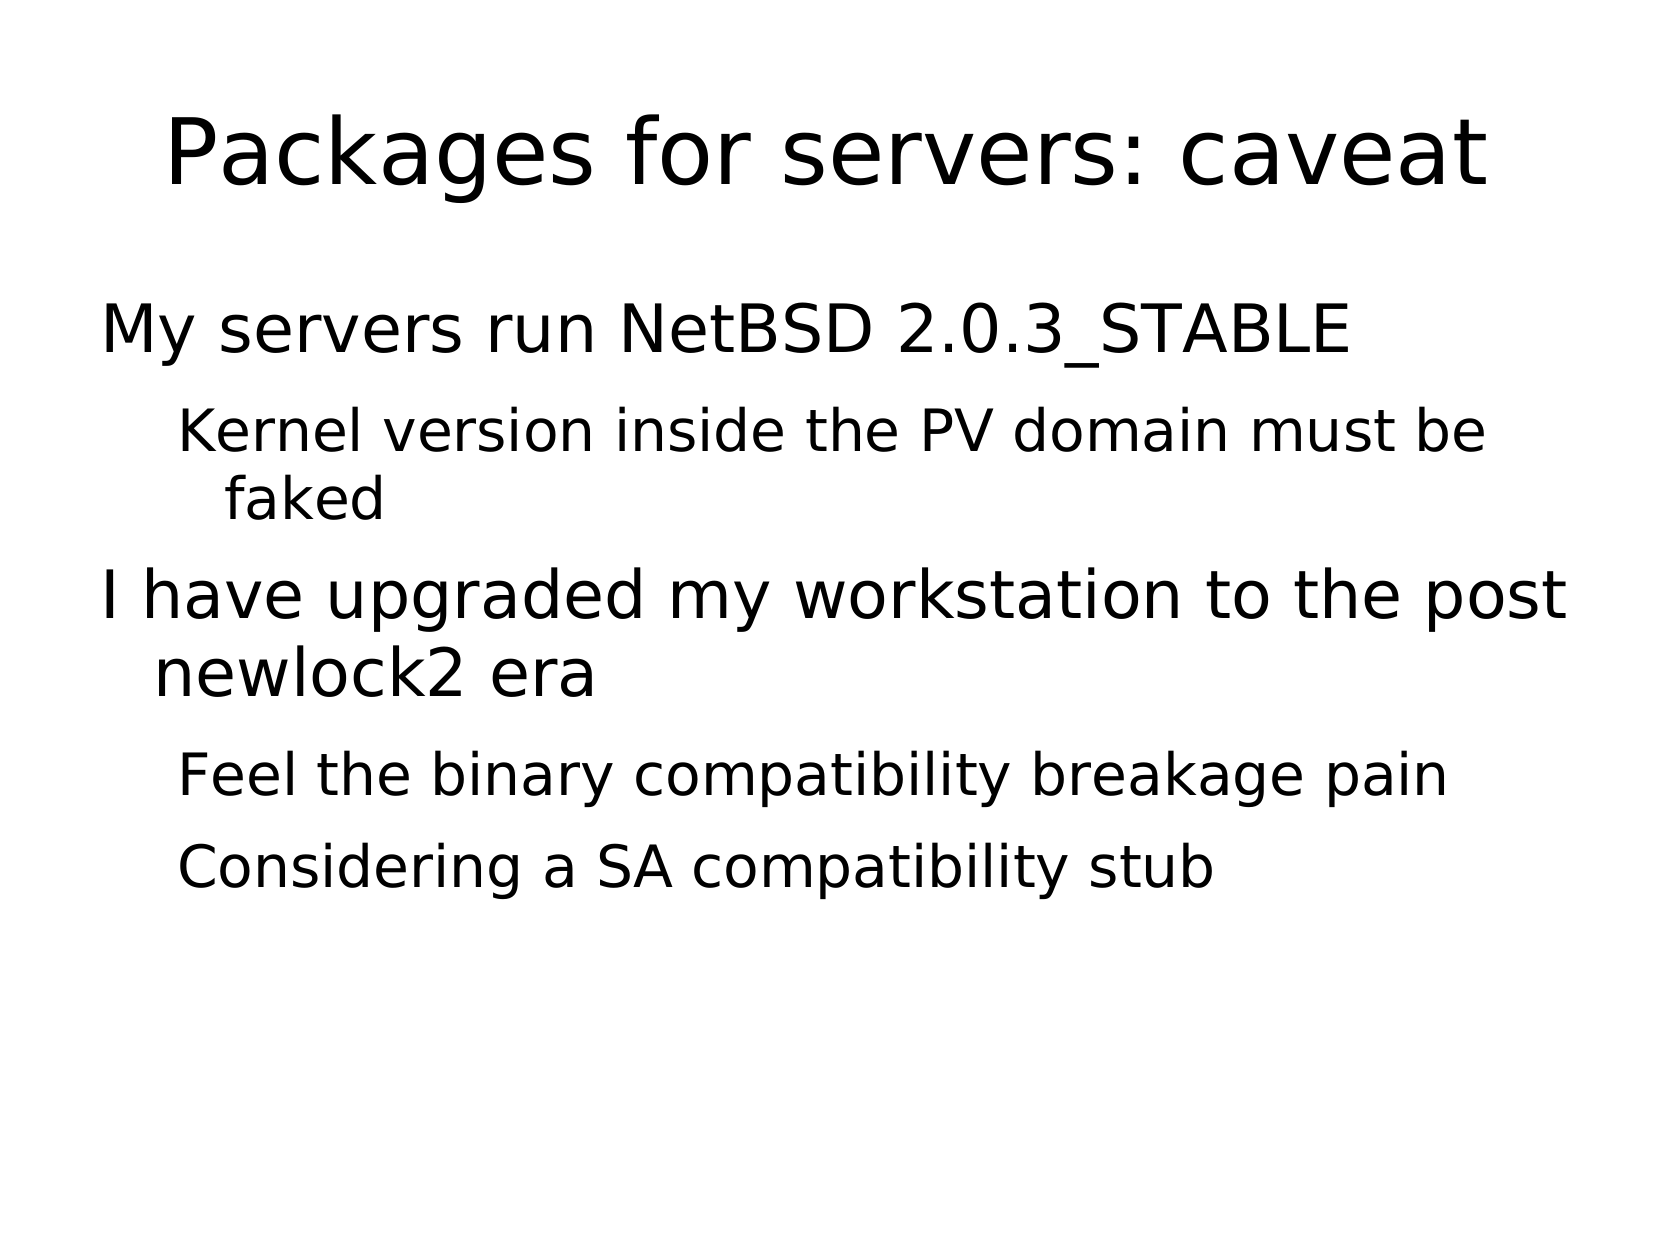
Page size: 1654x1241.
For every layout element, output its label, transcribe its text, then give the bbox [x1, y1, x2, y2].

title Packages for servers: caveat [82, 49, 1571, 257]
list My servers run NetBSD 2.0.3_STABLE Kernel version inside the PV domain must be faked I have upgraded my workstation to the post newlock2 era Feel the binary compatibility breakage pain Considering a SA compatibility stub [82, 290, 1571, 1109]
